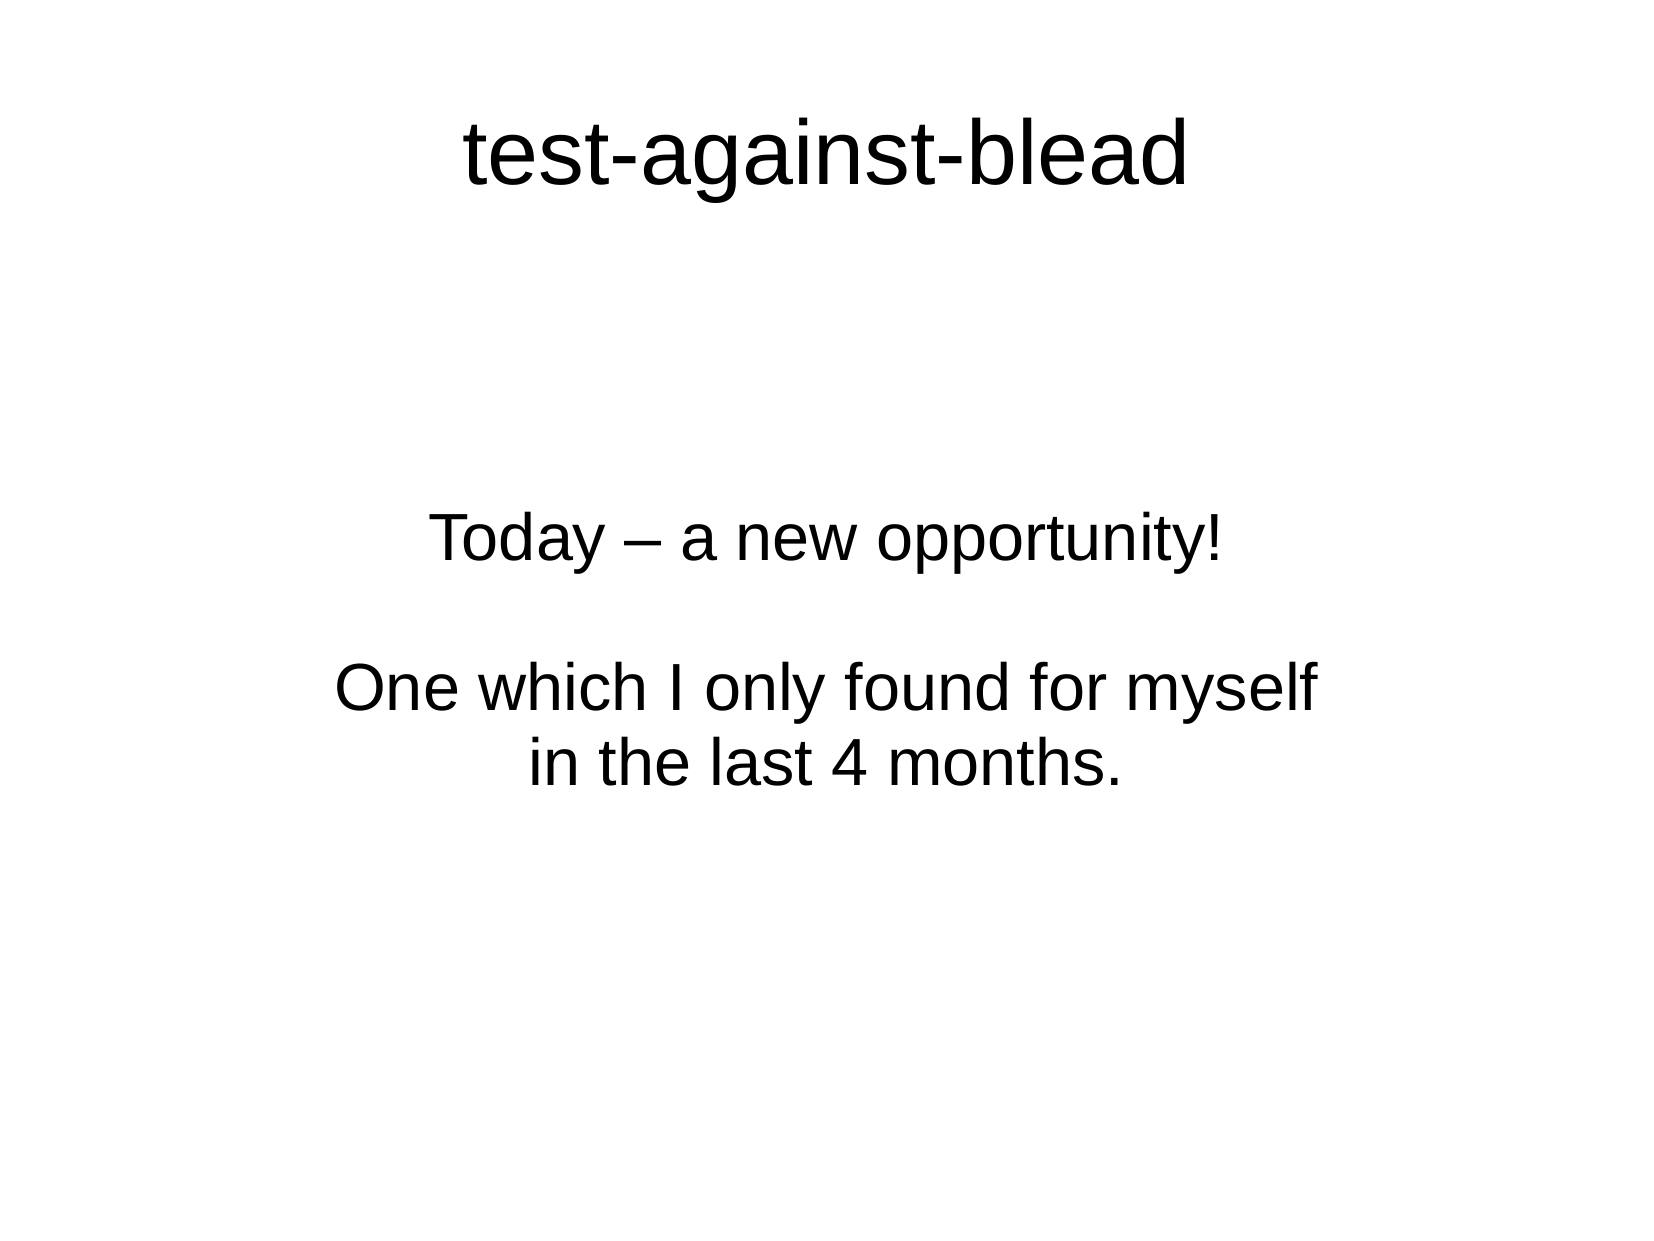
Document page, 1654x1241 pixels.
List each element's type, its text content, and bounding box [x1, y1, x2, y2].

title test-against-blead [82, 49, 1571, 257]
subtitle Today – a new opportunity! One which I only found for myself in the last 4 months. [82, 290, 1571, 1010]
